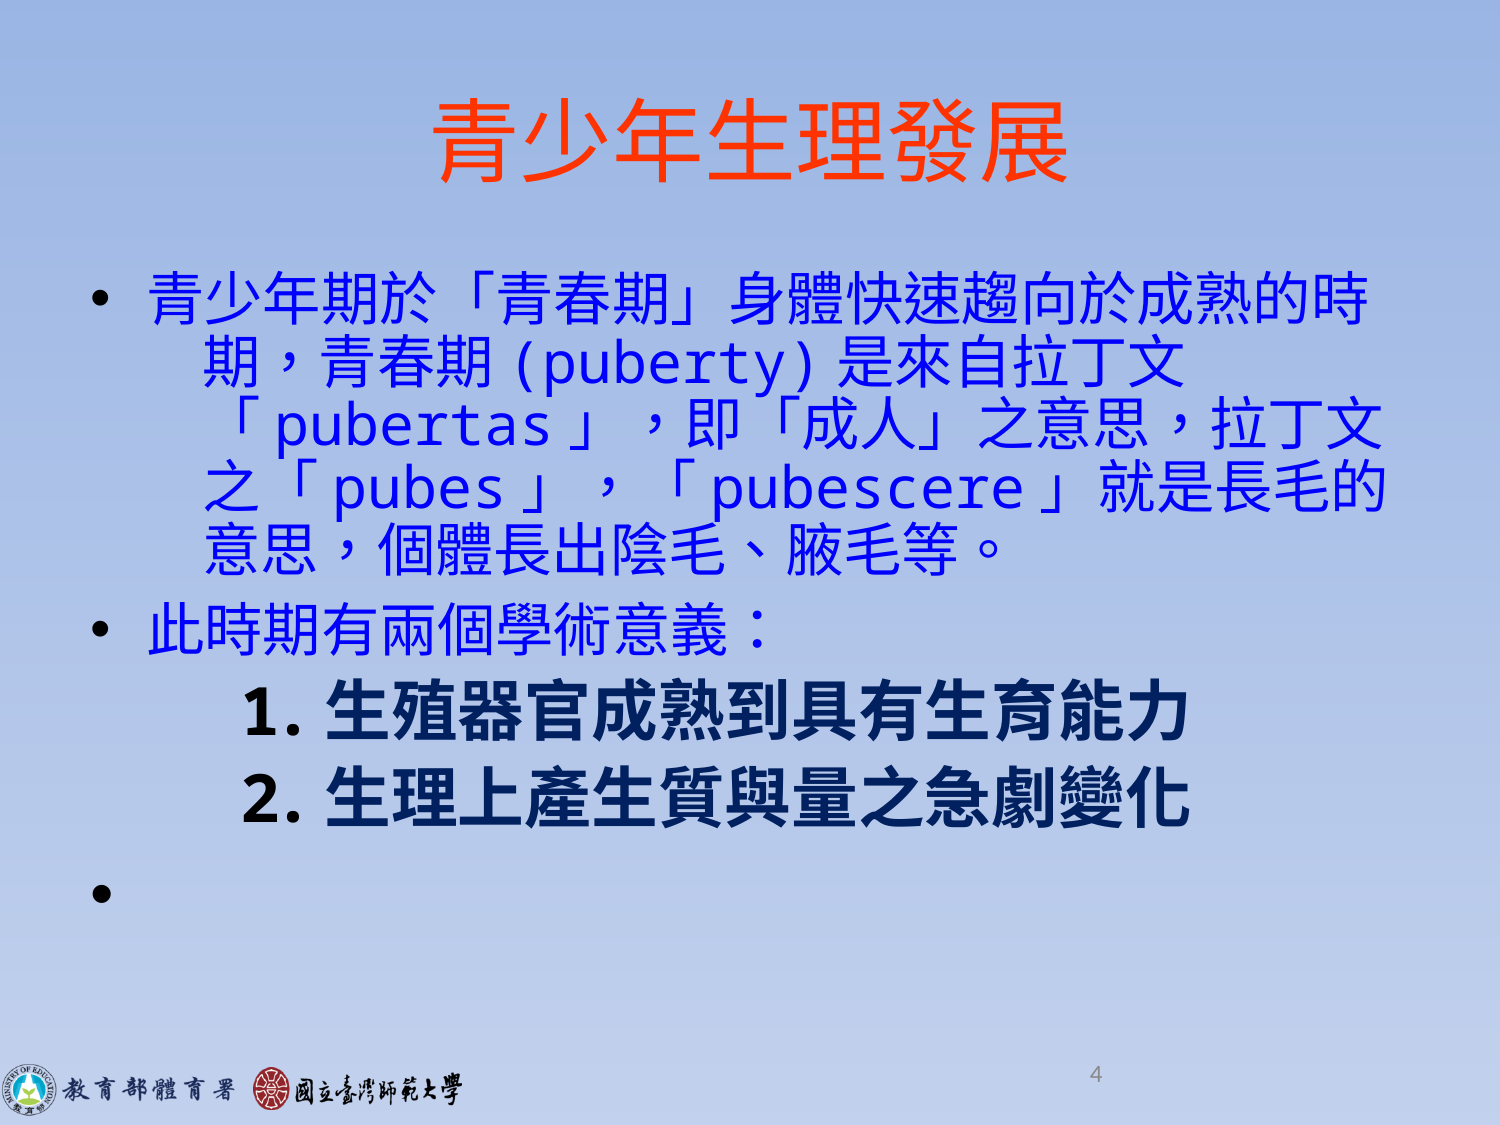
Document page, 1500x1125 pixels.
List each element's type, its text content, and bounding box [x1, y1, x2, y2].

title 青少年生理發展 [75, 45, 1426, 233]
list 青少年期於「青春期」身體快速趨向於成熟的時期，青春期(puberty)是來自拉丁文「pubertas」，即「成人」之意思，拉丁文之「pubes」，「pubescere」就是長毛的意思，個體長出陰毛、腋毛等。 此時期有兩個學術意義： 生殖器官成熟到具有生育能力 生理上產生質與量之急劇變化 [75, 262, 1426, 1005]
text_box [1074, 1042, 1426, 1103]
